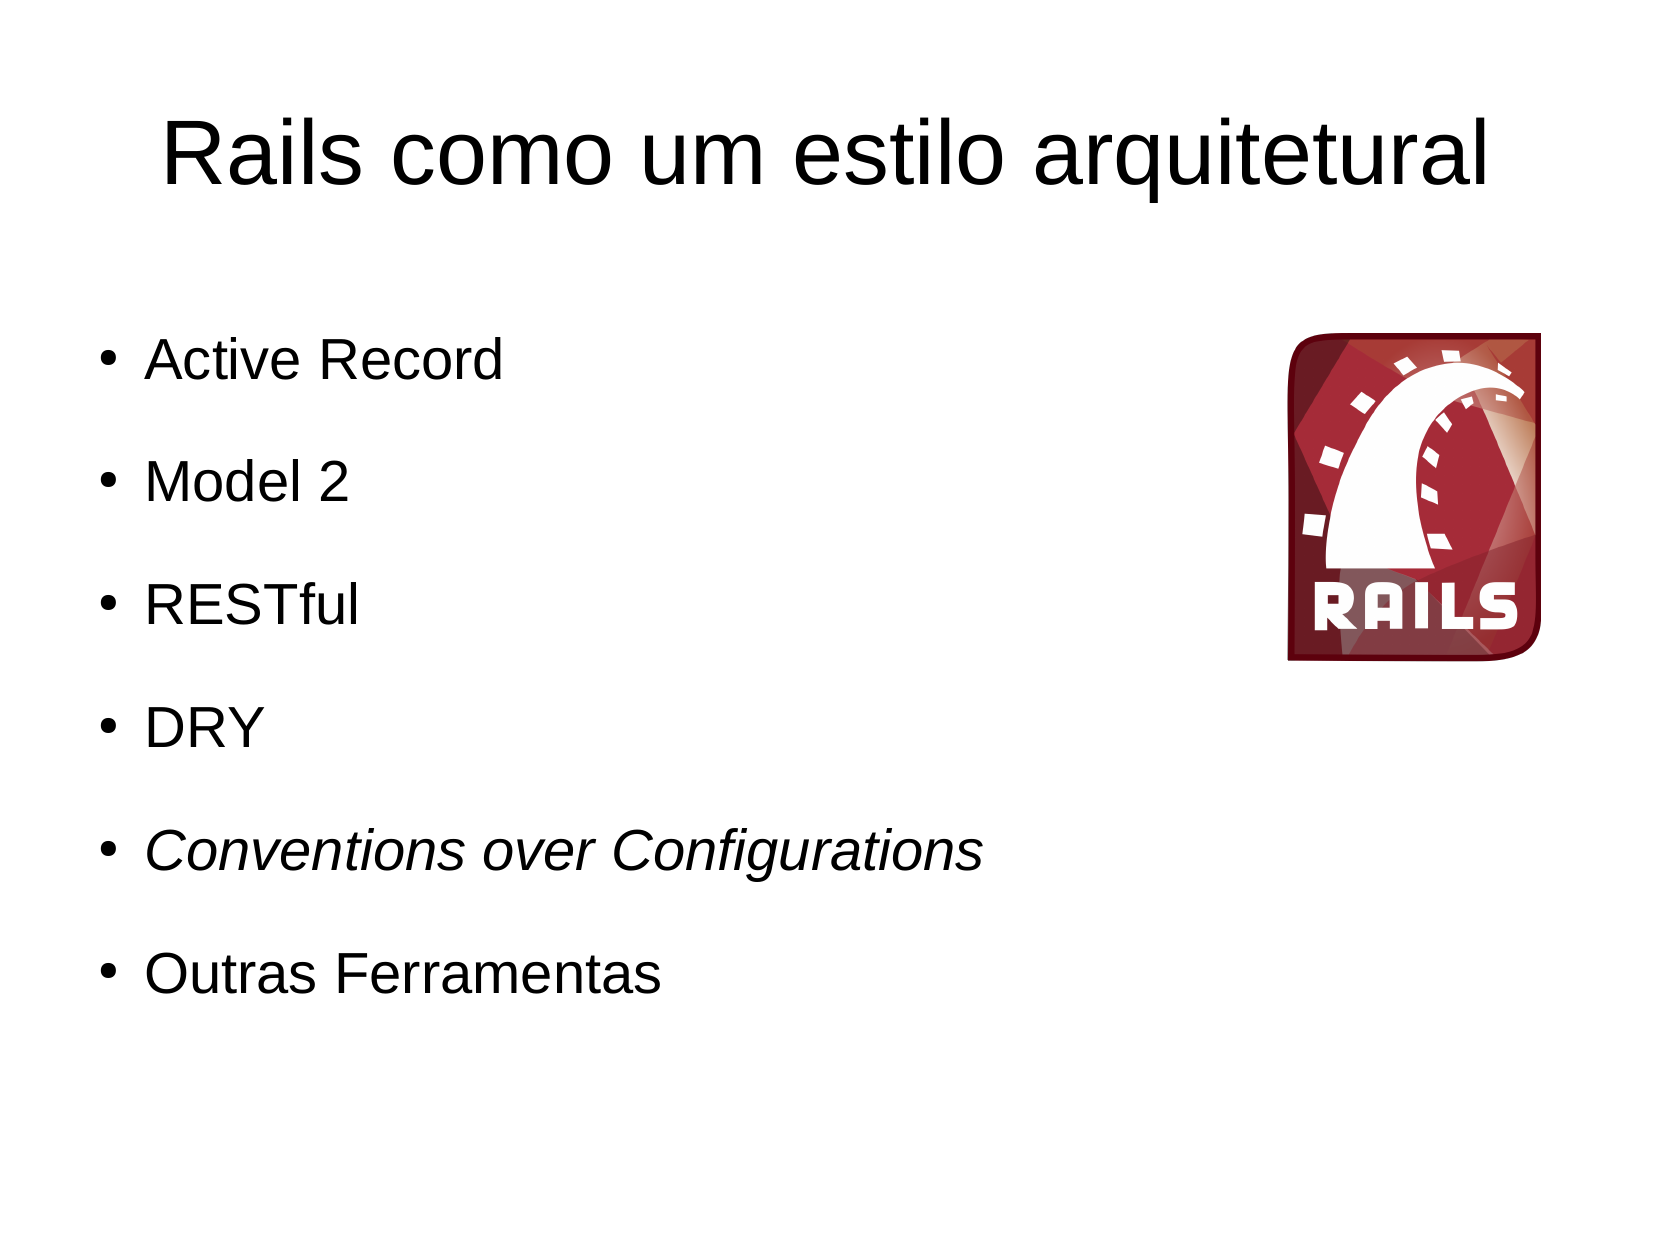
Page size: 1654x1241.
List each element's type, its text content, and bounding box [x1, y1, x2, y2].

list Active Record Model 2 RESTful DRY Conventions over Configurations Outras Ferramentas [82, 290, 1571, 1010]
title Rails como um estilo arquitetural [82, 49, 1571, 257]
picture [1287, 333, 1541, 662]
